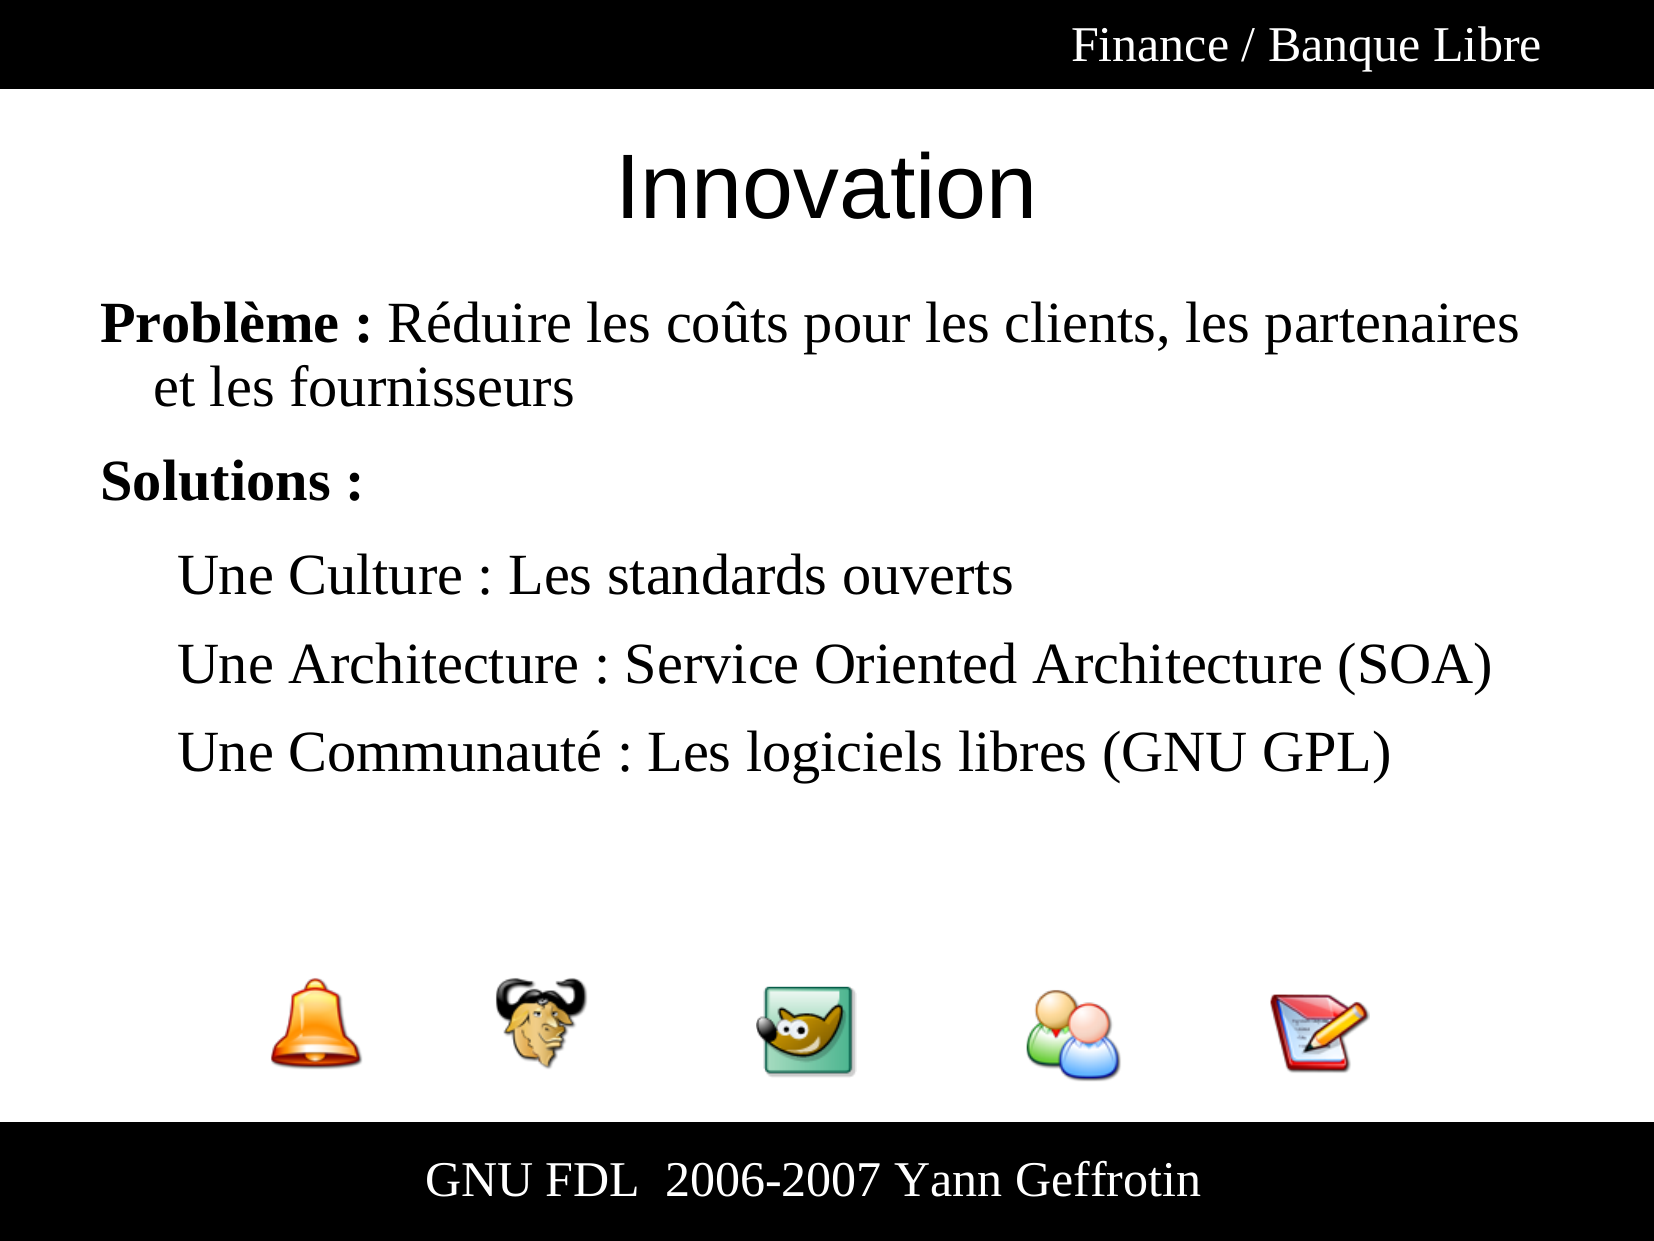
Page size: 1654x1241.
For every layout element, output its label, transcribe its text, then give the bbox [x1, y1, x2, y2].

picture [756, 979, 857, 1080]
title Innovation [82, 118, 1571, 257]
picture [1269, 982, 1370, 1083]
picture [1022, 984, 1123, 1085]
list Problème : Réduire les coûts pour les clients, les partenaires et les fournisseurs Solutions : Une Culture : Les standards ouverts Une Architecture : Service Oriented Architecture (SOA) Une Communauté : Les logiciels libres (GNU GPL) [82, 290, 1571, 1109]
picture [265, 972, 366, 1073]
picture [490, 972, 591, 1073]
